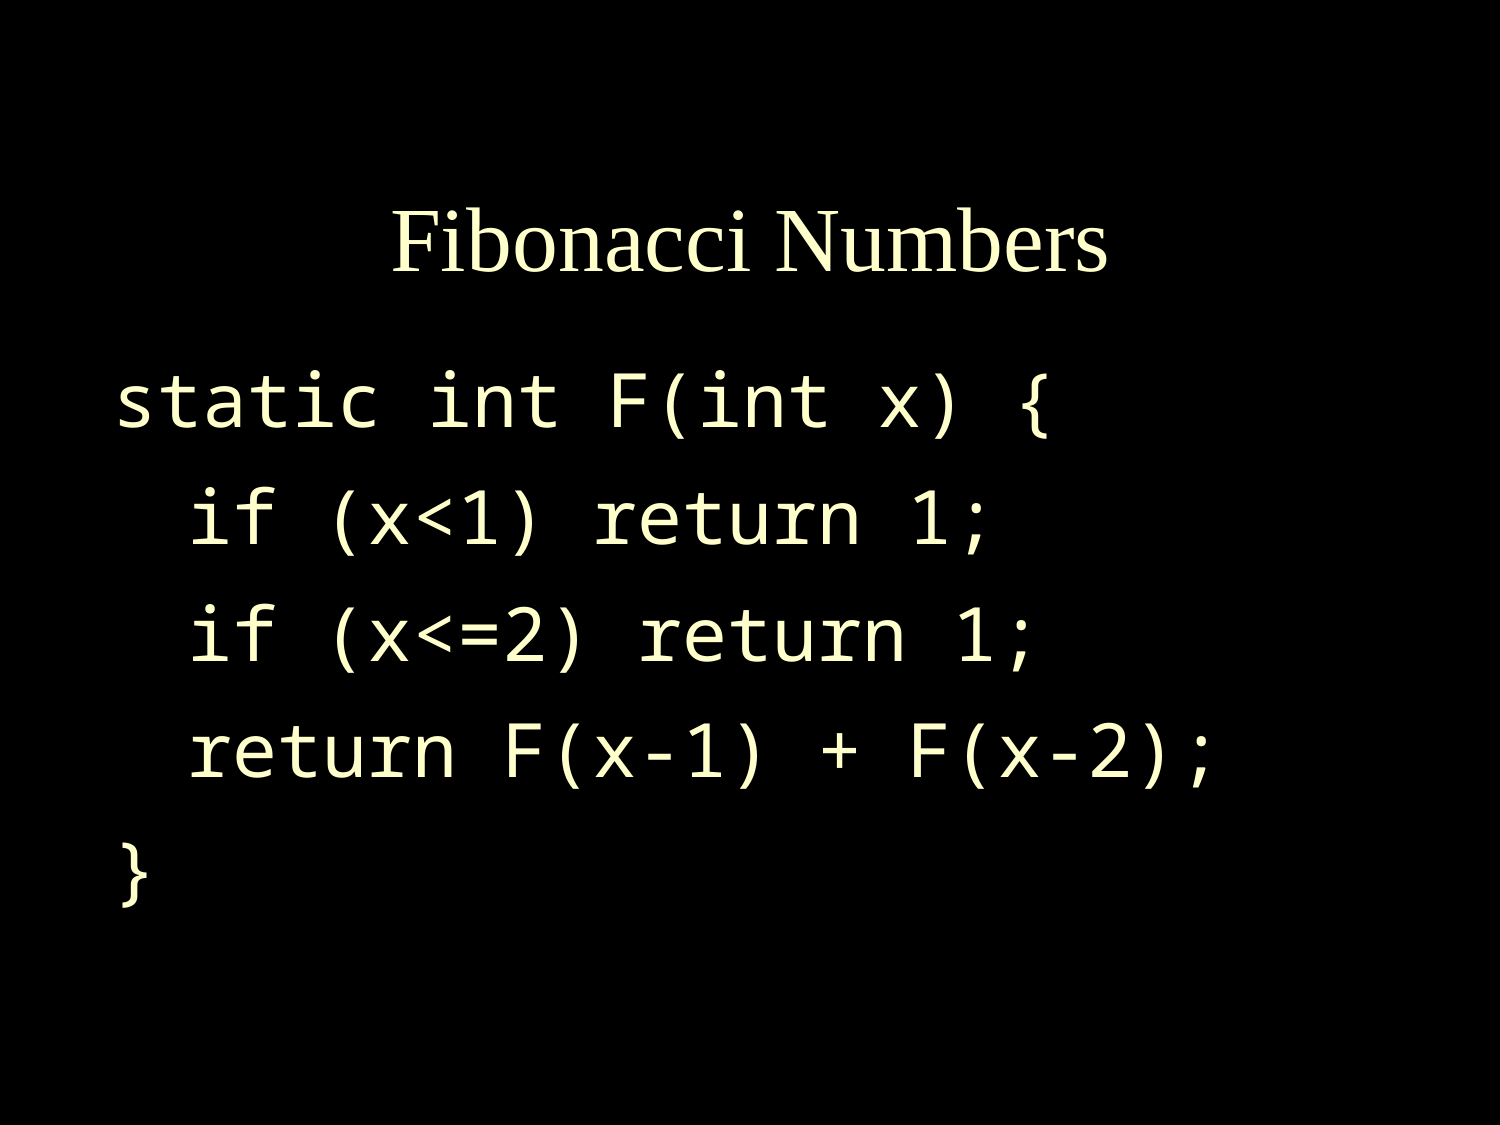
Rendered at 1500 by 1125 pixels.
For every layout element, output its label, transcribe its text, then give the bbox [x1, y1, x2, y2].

title Fibonacci Numbers [22, 145, 1480, 336]
list static int F(int x) { if (x<1) return 1; if (x<=2) return 1; return F(x-1) + F(x-2); } [112, 347, 1426, 1011]
